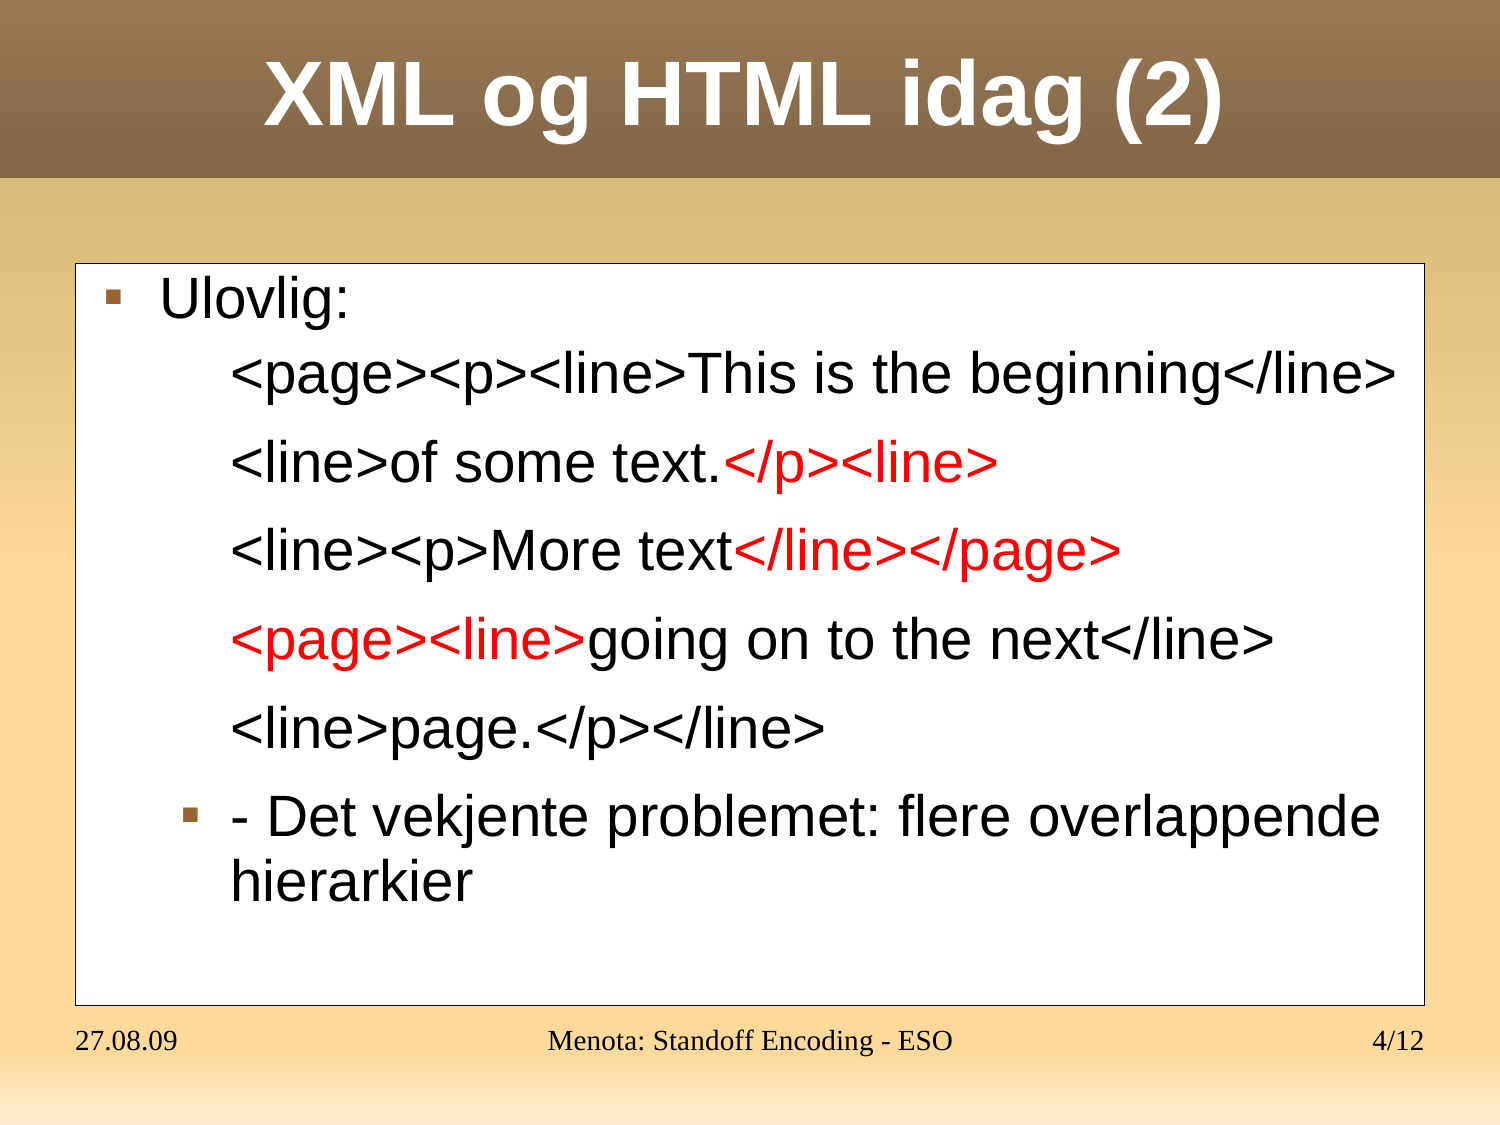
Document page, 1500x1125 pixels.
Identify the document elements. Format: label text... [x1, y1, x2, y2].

picture [0, 0, 1500, 1125]
list Ulovlig: <page><p><line>This is the beginning</line> <line>of some text.</p><line> <line><p>More text</line></page> <page><line>going on to the next</line> <line>page.</p></line> - Det vekjente problemet: flere overlappende hierarkier [88, 265, 1439, 1009]
title XML og HTML idag (2) [69, 0, 1420, 188]
